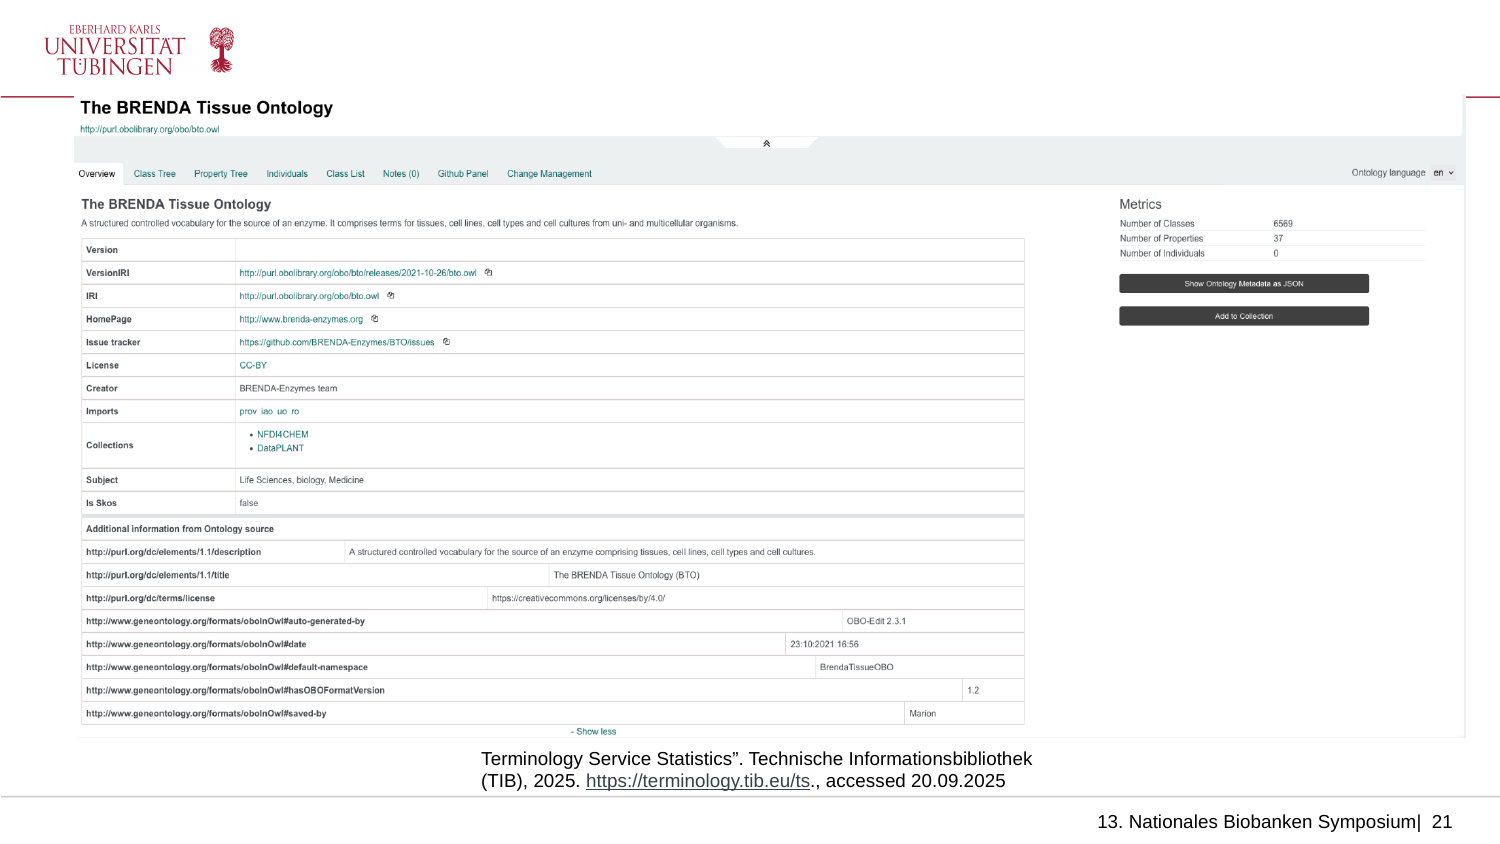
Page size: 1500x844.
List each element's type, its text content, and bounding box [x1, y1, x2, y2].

picture [74, 94, 1466, 738]
picture [44, 25, 234, 75]
text_box Terminology Service Statistics”. Technische Informationsbibliothek (TIB), 2025. https://terminology.tib.eu/ts., accessed 20.09.2025 [466, 731, 1074, 807]
